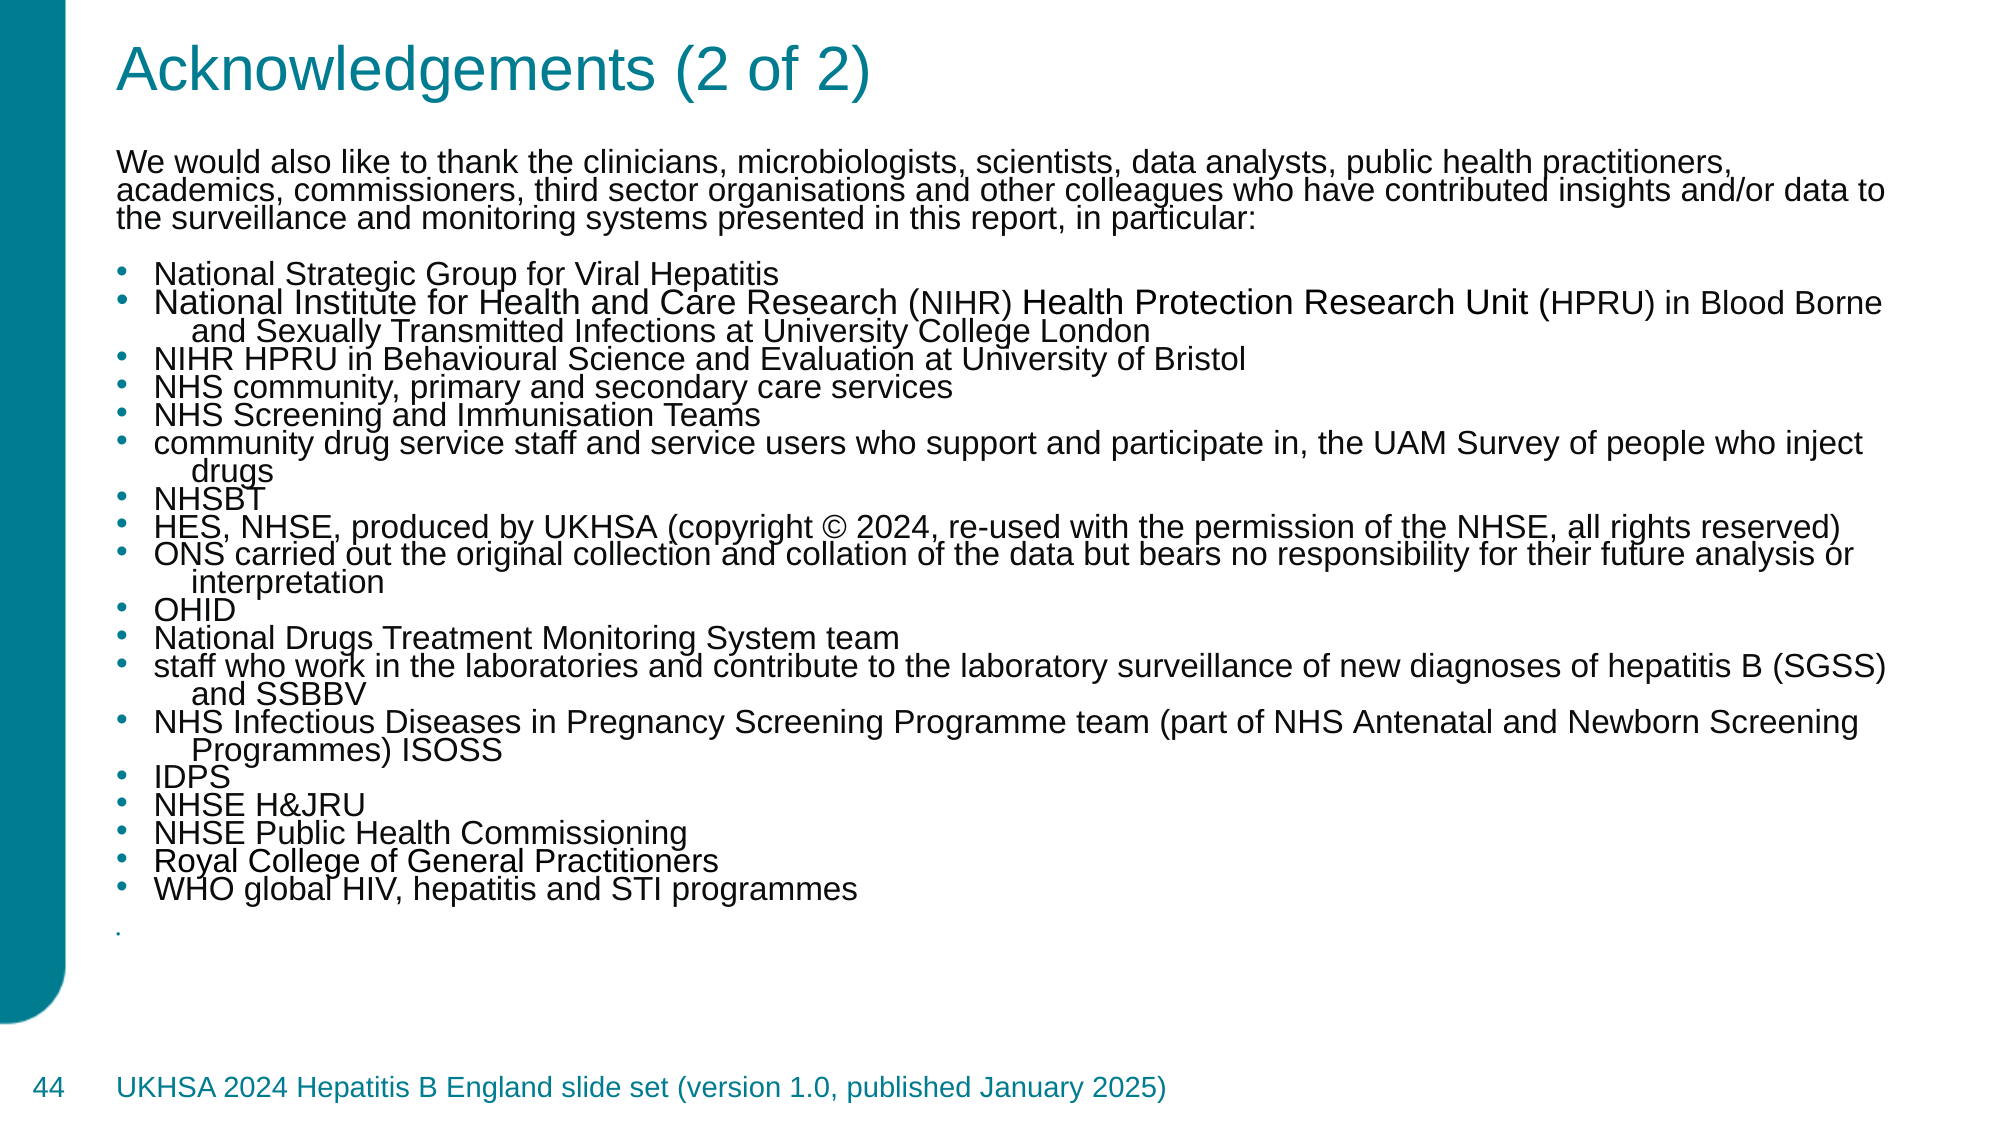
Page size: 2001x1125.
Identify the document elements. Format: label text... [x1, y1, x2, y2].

text_box UKHSA 2024 Hepatitis B England slide set (version 1.0, published January 2025) [101, 1056, 1743, 1116]
list We would also like to thank the clinicians, microbiologists, scientists, data analysts, public health practitioners, academics, commissioners, third sector organisations and other colleagues who have contributed insights and/or data to the surveillance and monitoring systems presented in this report, in particular: National Strategic Group for Viral Hepatitis National Institute for Health and Care Research (NIHR) Health Protection Research Unit (HPRU) in Blood Borne and Sexually Transmitted Infections at University College London NIHR HPRU in Behavioural Science and Evaluation at University of Bristol NHS community, primary and secondary care services NHS Screening and Immunisation Teams community drug service staff and service users who support and participate in, the UAM Survey of people who inject drugs NHSBT HES, NHSE, produced by UKHSA (copyright © 2024, re-used with the permission of the NHSE, all rights reserved) ONS carried out the original collection and collation of the data but bears no responsibility for their future analysis or interpretation OHID National Drugs Treatment Monitoring System team staff who work in the laboratories and contribute to the laboratory surveillance of new diagnoses of hepatitis B (SGSS) and SSBBV NHS Infectious Diseases in Pregnancy Screening Programme team (part of NHS Antenatal and Newborn Screening Programmes) ISOSS IDPS NHSE H&JRU NHSE Public Health Commissioning Royal College of General Practitioners WHO global HIV, hepatitis and STI programmes [101, 144, 1926, 1020]
title Acknowledgements (2 of 2) [101, 29, 1926, 144]
text_box [0, 1056, 98, 1117]
